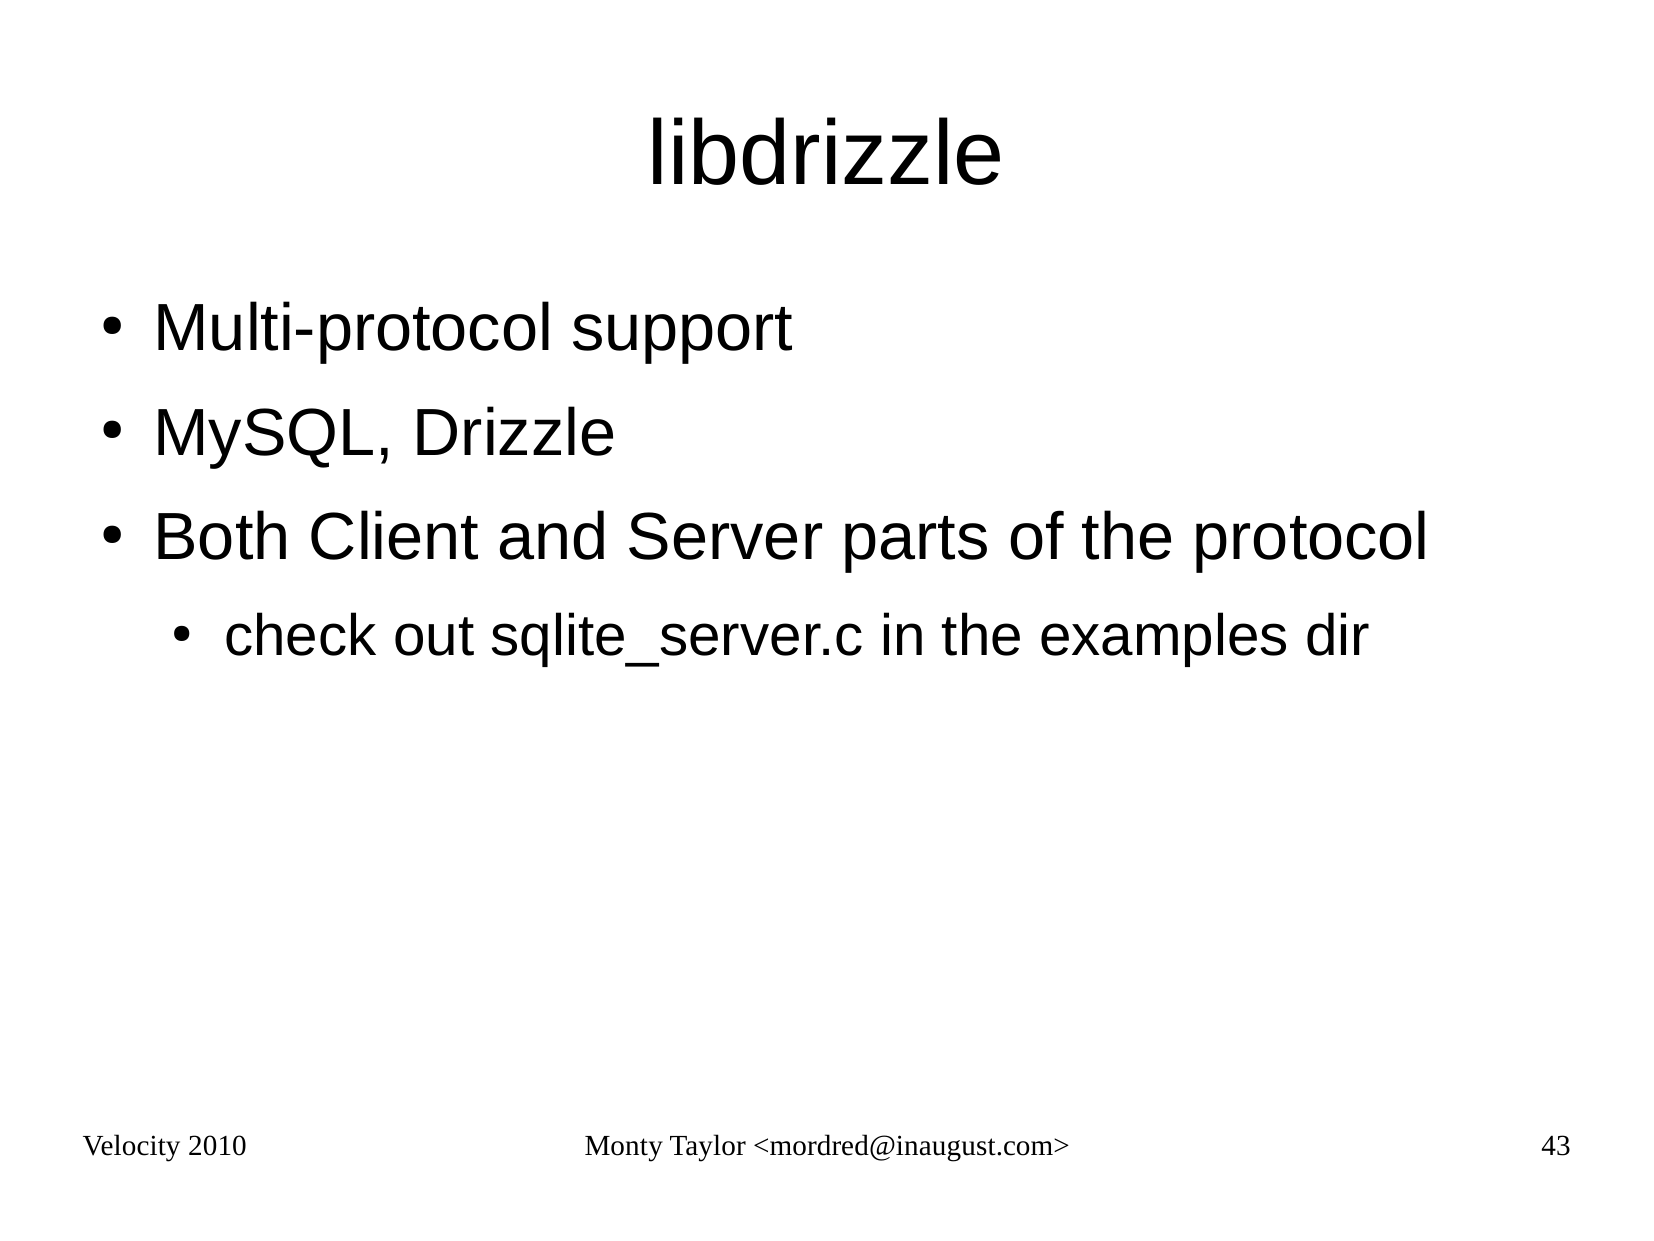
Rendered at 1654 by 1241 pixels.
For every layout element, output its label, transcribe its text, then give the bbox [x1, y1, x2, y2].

list Multi-protocol support MySQL, Drizzle Both Client and Server parts of the protocol check out sqlite_server.c in the examples dir [82, 290, 1571, 1109]
title libdrizzle [82, 56, 1571, 250]
